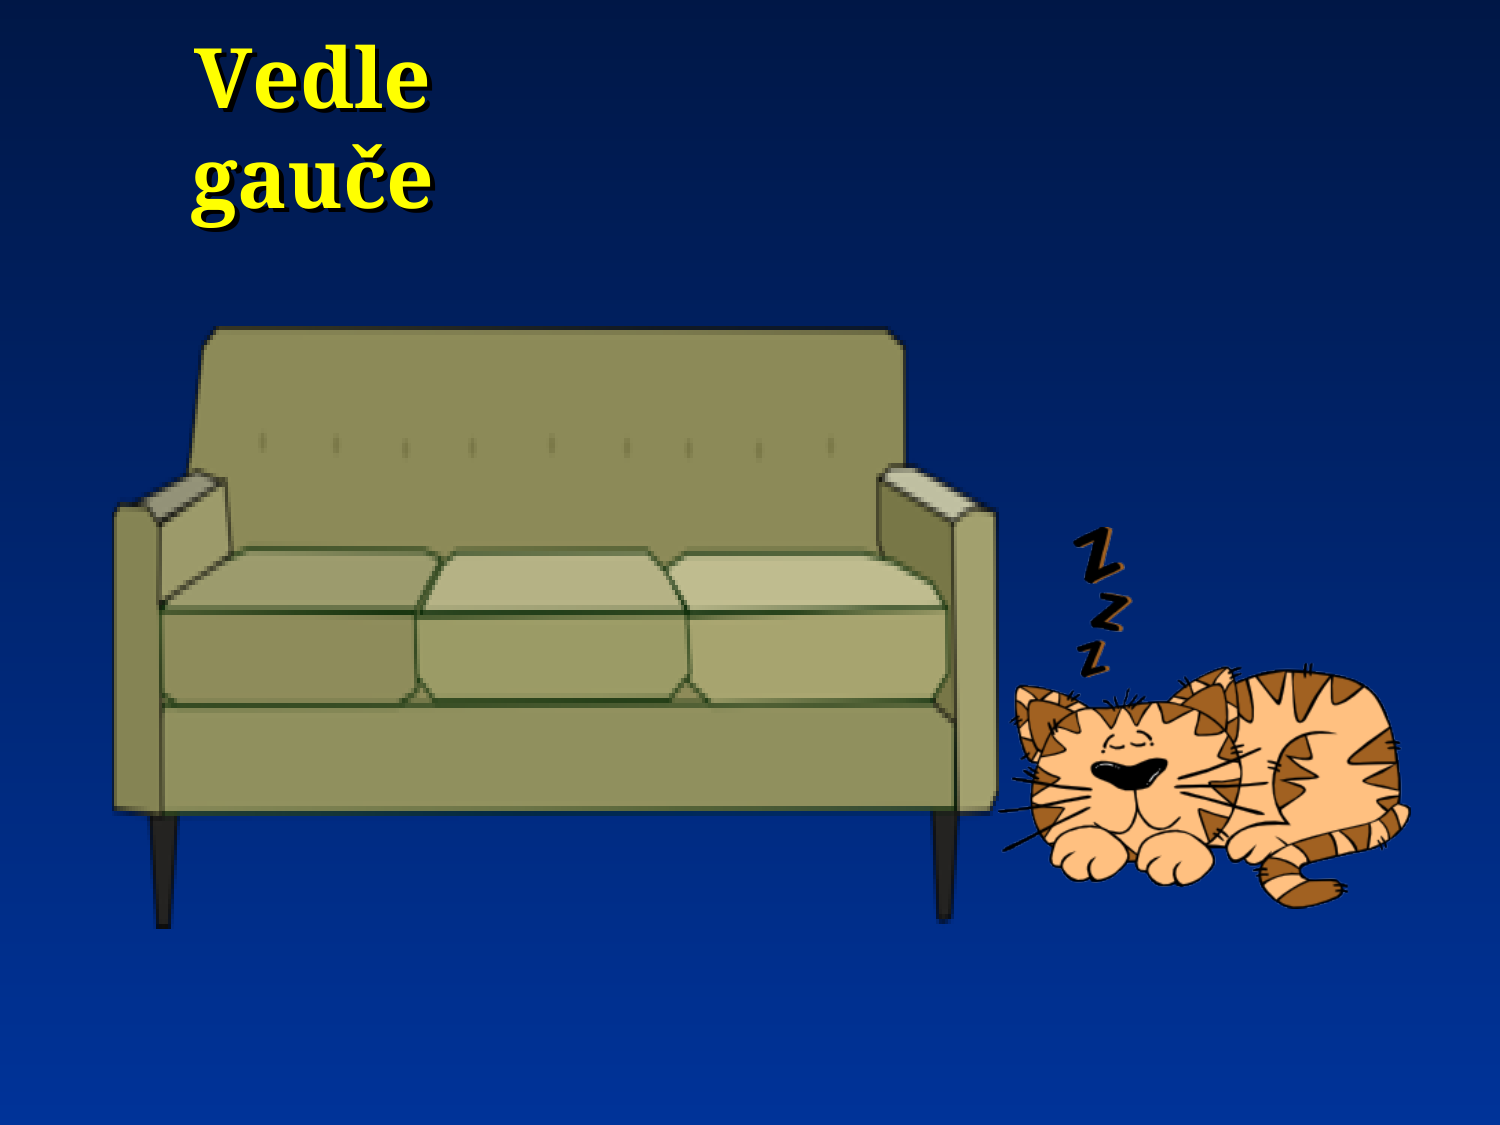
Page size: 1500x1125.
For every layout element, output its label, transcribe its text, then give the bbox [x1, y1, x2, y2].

title Vedle gauče [76, 30, 550, 219]
picture [112, 326, 1411, 929]
